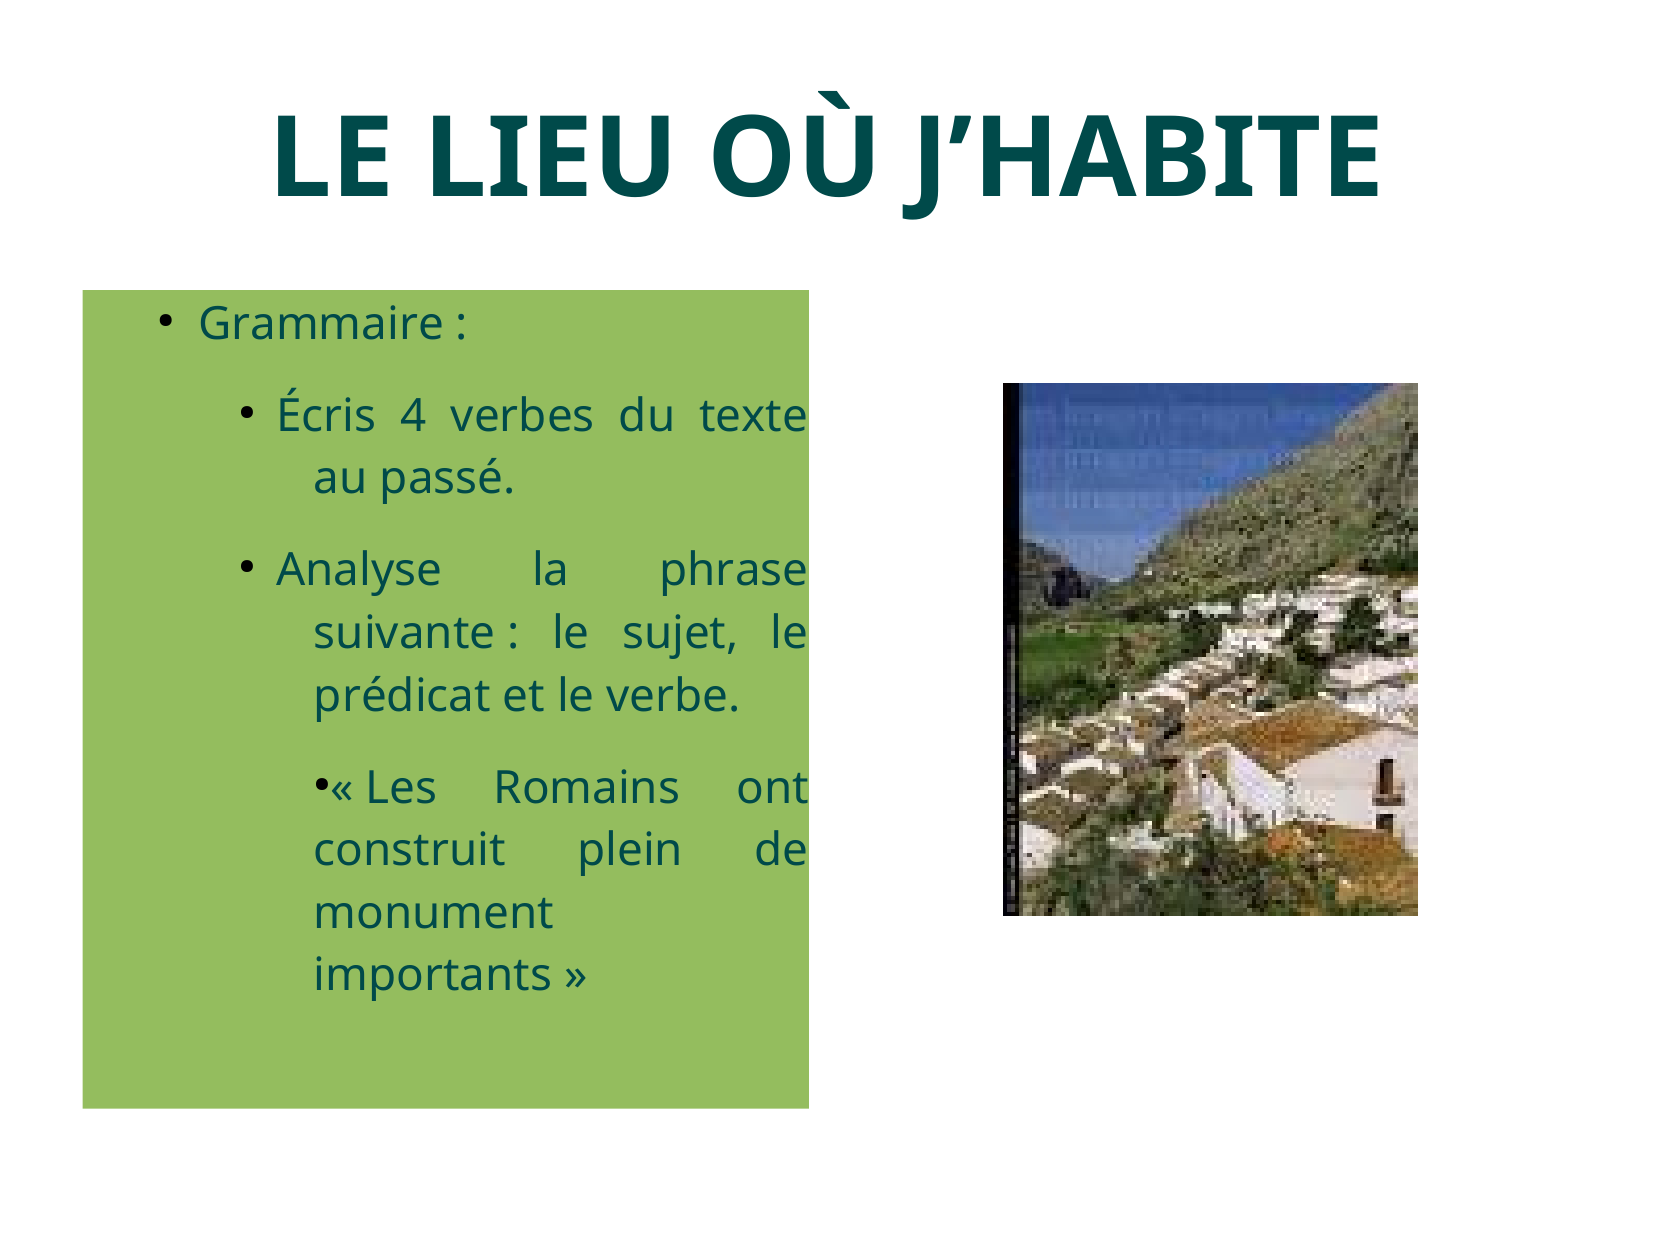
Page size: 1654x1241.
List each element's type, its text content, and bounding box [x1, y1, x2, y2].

picture [1003, 383, 1418, 916]
list Grammaire : Écris 4 verbes du texte au passé. Analyse la phrase suivante : le sujet, le prédicat et le verbe. « Les Romains ont construit plein de monument importants » [82, 290, 809, 1109]
title LE LIEU OÙ J’HABITE [82, 49, 1571, 257]
